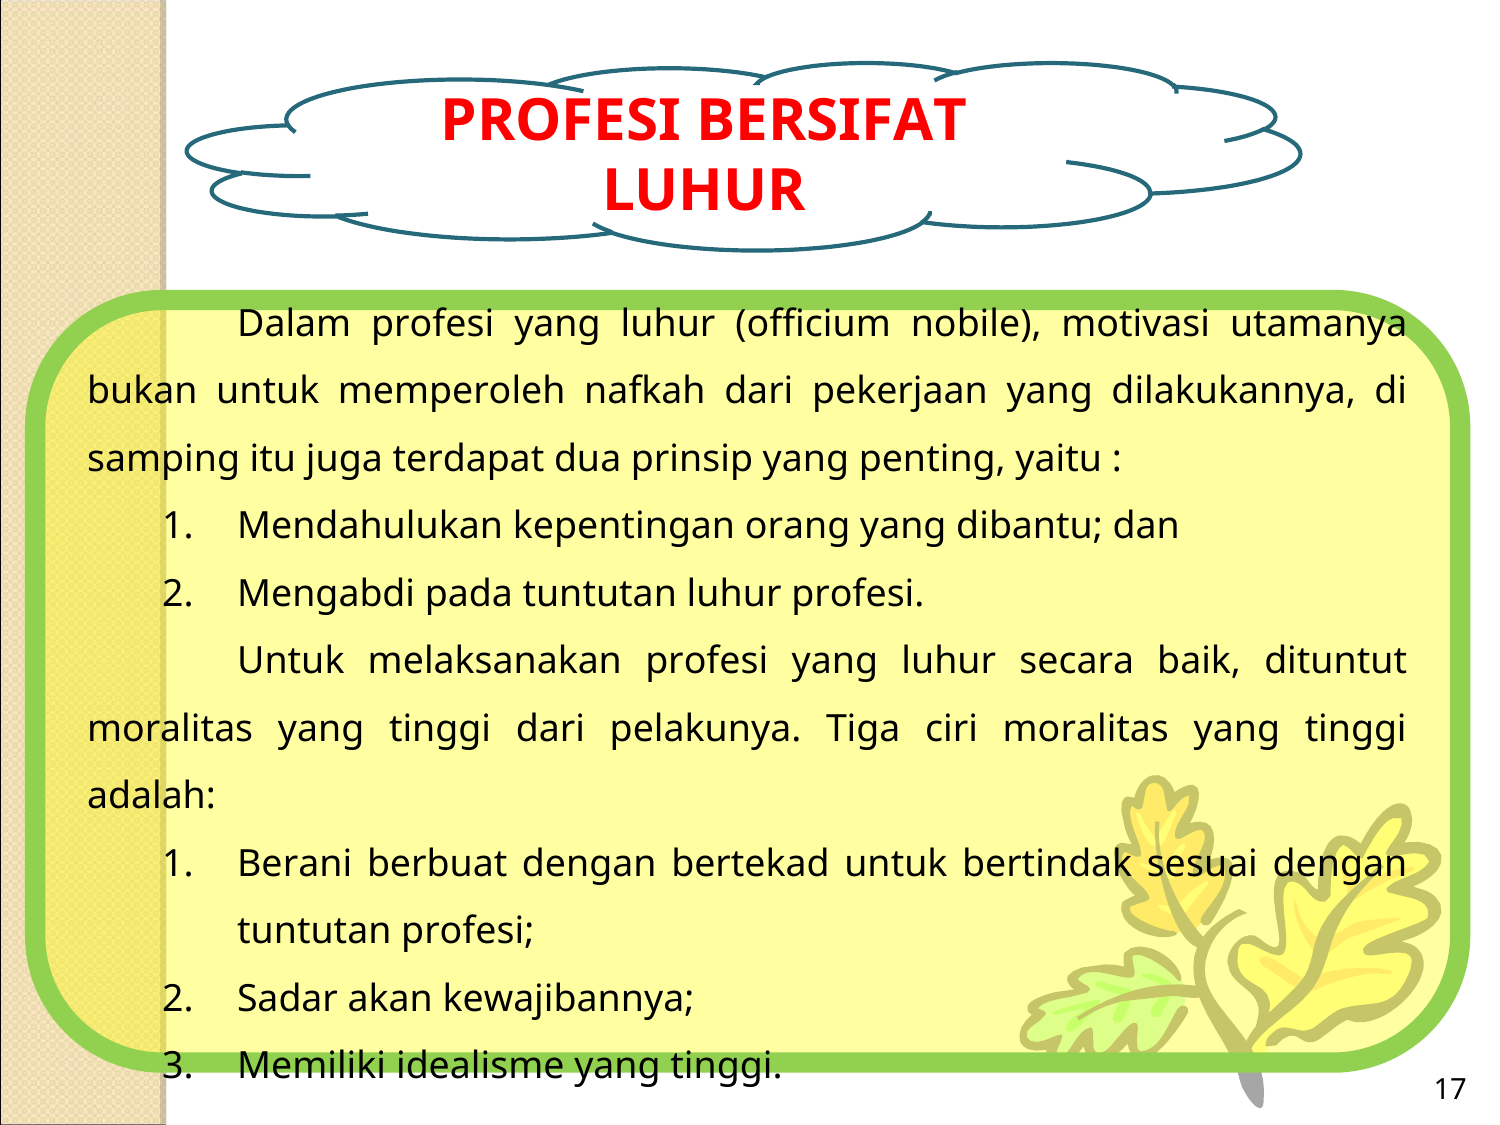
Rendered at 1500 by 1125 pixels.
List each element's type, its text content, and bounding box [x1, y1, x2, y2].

picture [1019, 998, 1445, 1112]
text_box PROFESI BERSIFAT LUHUR [186, 63, 1301, 251]
text_box 17 [1418, 1062, 1500, 1113]
picture [0, 0, 166, 1125]
text_box Dalam profesi yang luhur (officium nobile), motivasi utamanya bukan untuk memperoleh nafkah dari pekerjaan yang dilakukannya, di samping itu juga terdapat dua prinsip yang penting, yaitu : Mendahulukan kepentingan orang yang dibantu; dan Mengabdi pada tuntutan luhur profesi. Untuk melaksanakan profesi yang luhur secara baik, dituntut moralitas yang tinggi dari pelakunya. Tiga ciri moralitas yang tinggi adalah: Berani berbuat dengan bertekad untuk bertindak sesuai dengan tuntutan profesi; Sadar akan kewajibannya; Memiliki idealisme yang tinggi. [35, 299, 1461, 1063]
